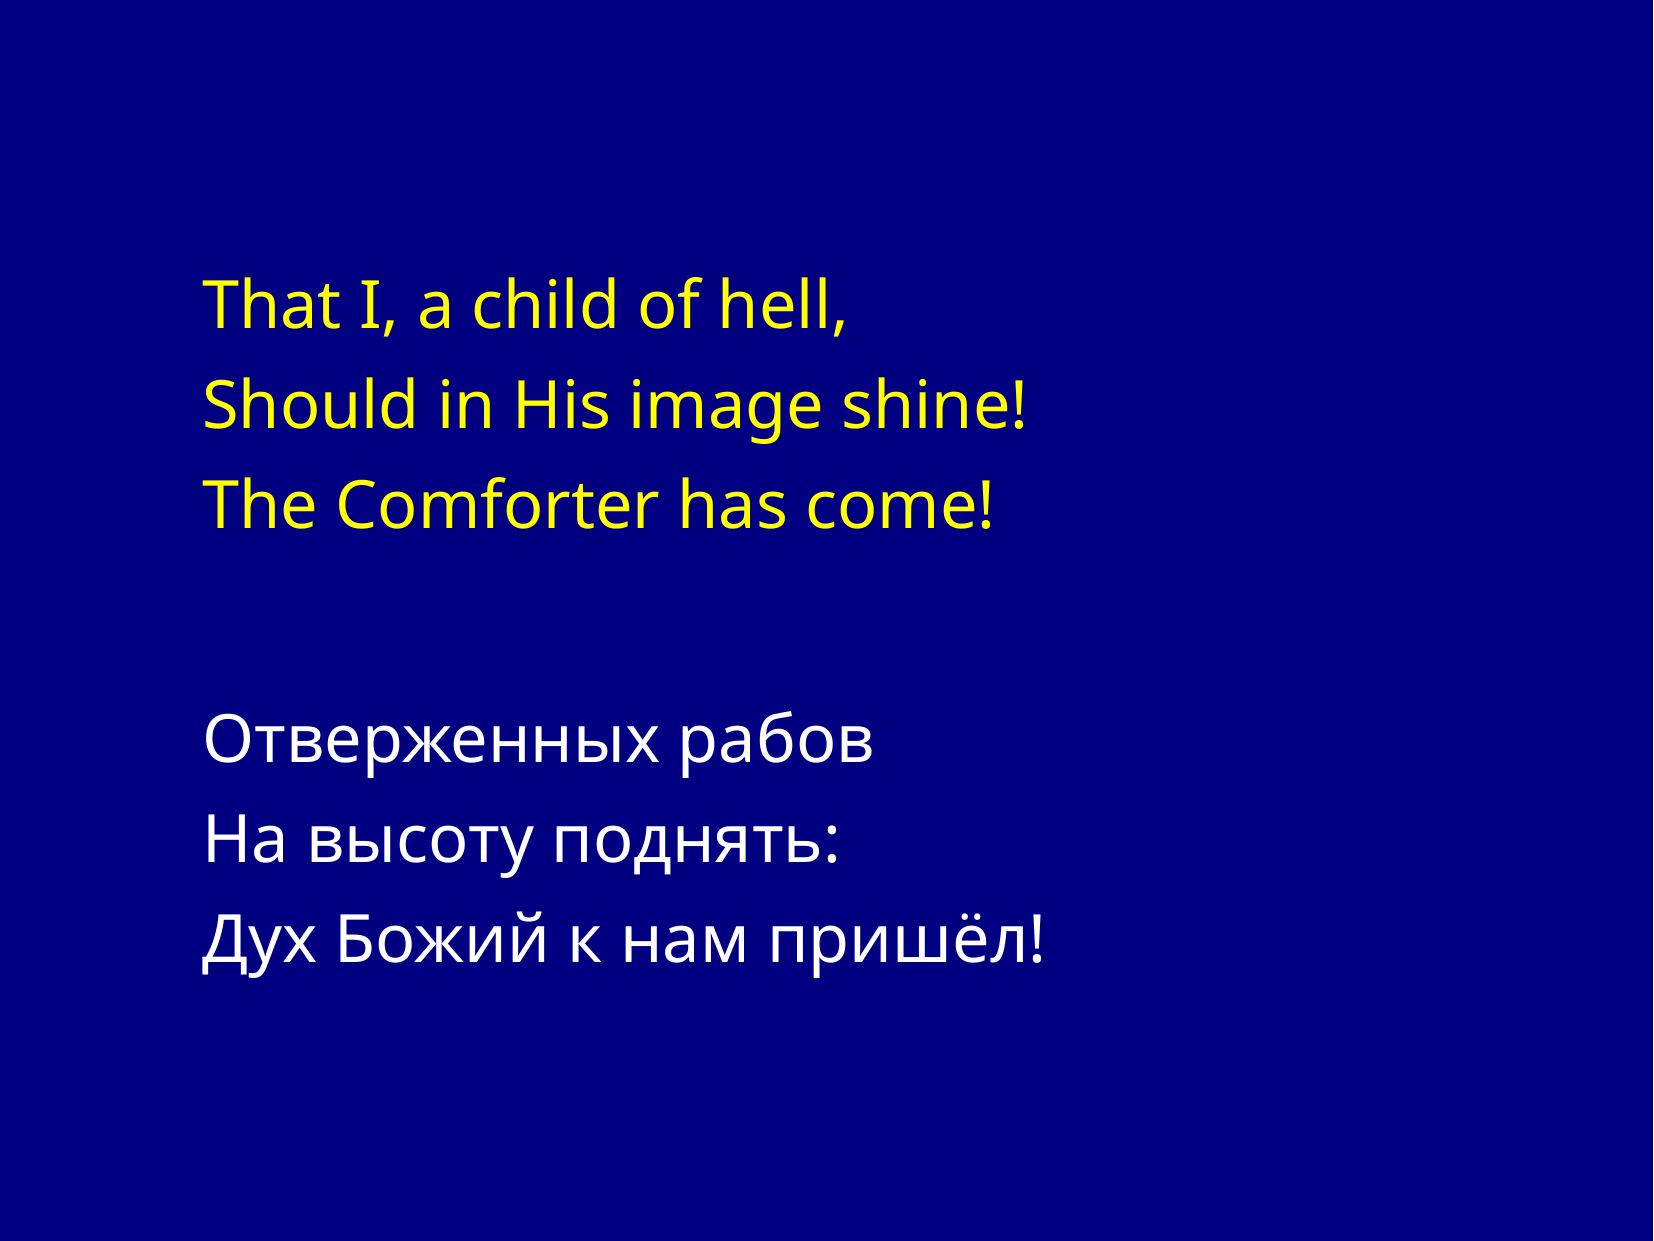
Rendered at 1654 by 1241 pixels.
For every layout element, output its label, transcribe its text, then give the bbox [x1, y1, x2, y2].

text_box That I, a child of hell, Should in His image shine! The Comforter has come! [75, 150, 1576, 638]
text_box Отверженных рабов На высоту поднять: Дух Божий к нам пришёл! [75, 675, 1576, 1163]
